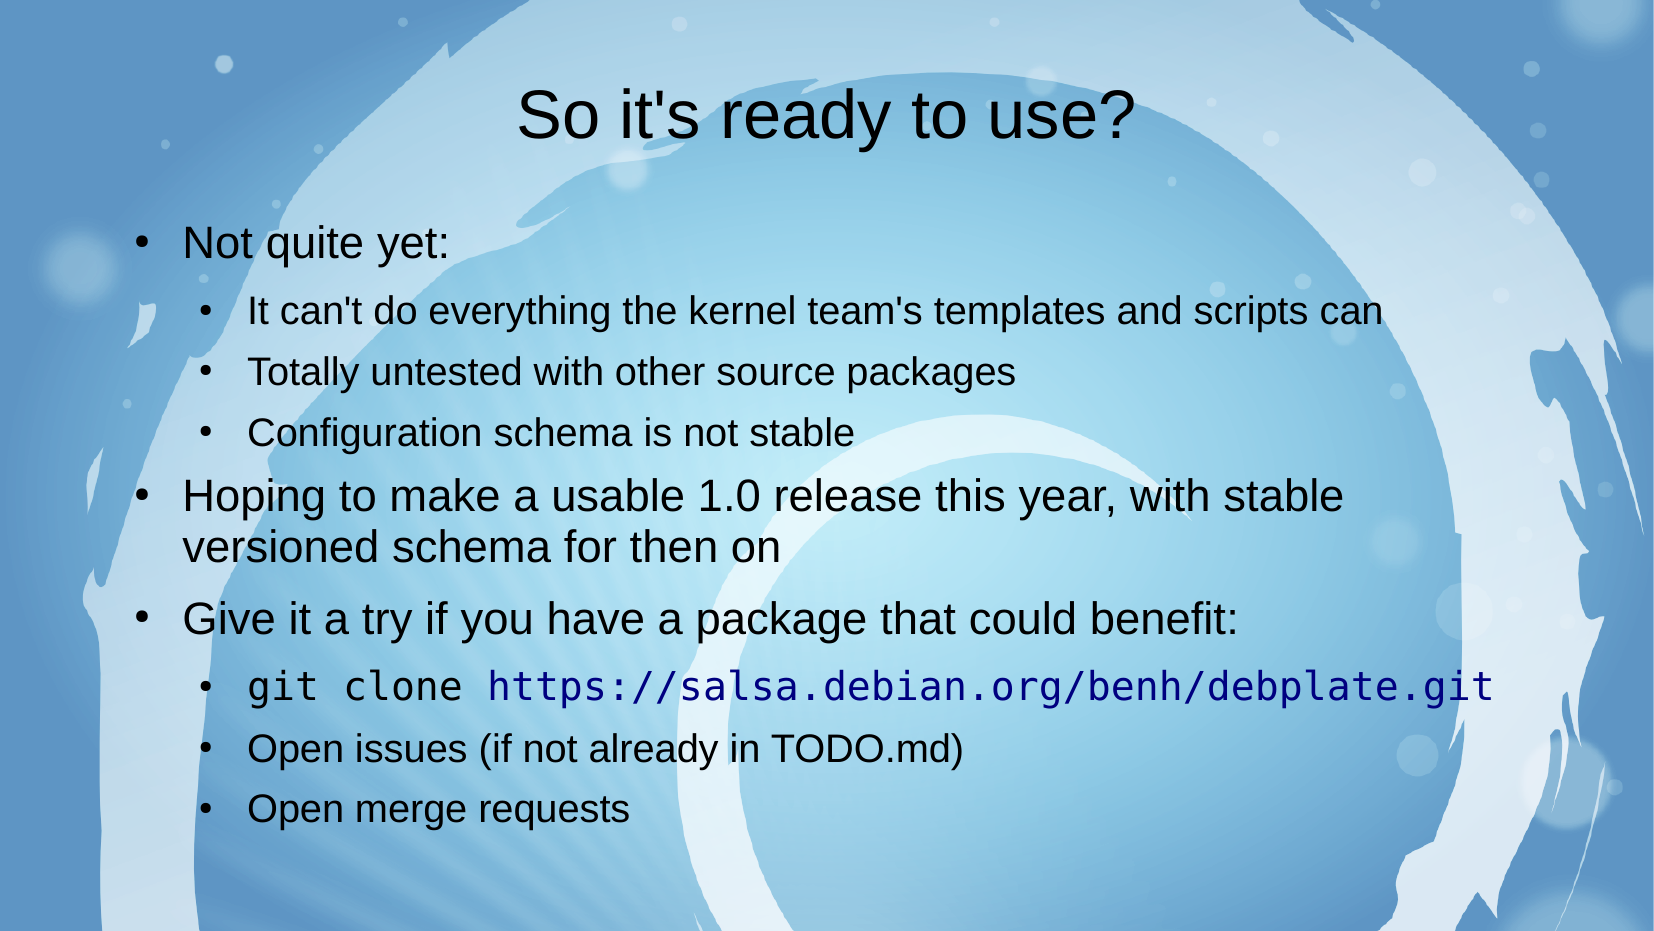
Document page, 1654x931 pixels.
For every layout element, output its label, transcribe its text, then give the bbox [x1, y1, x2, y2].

list Not quite yet: It can't do everything the kernel team's templates and scripts can Totally untested with other source packages Configuration schema is not stable Hoping to make a usable 1.0 release this year, with stable versioned schema for then on Give it a try if you have a package that could benefit: git clone https://salsa.debian.org/benh/debplate.git Open issues (if not already in TODO.md) Open merge requests [118, 217, 1536, 832]
title So it's ready to use? [118, 37, 1536, 193]
picture [0, 0, 1654, 931]
